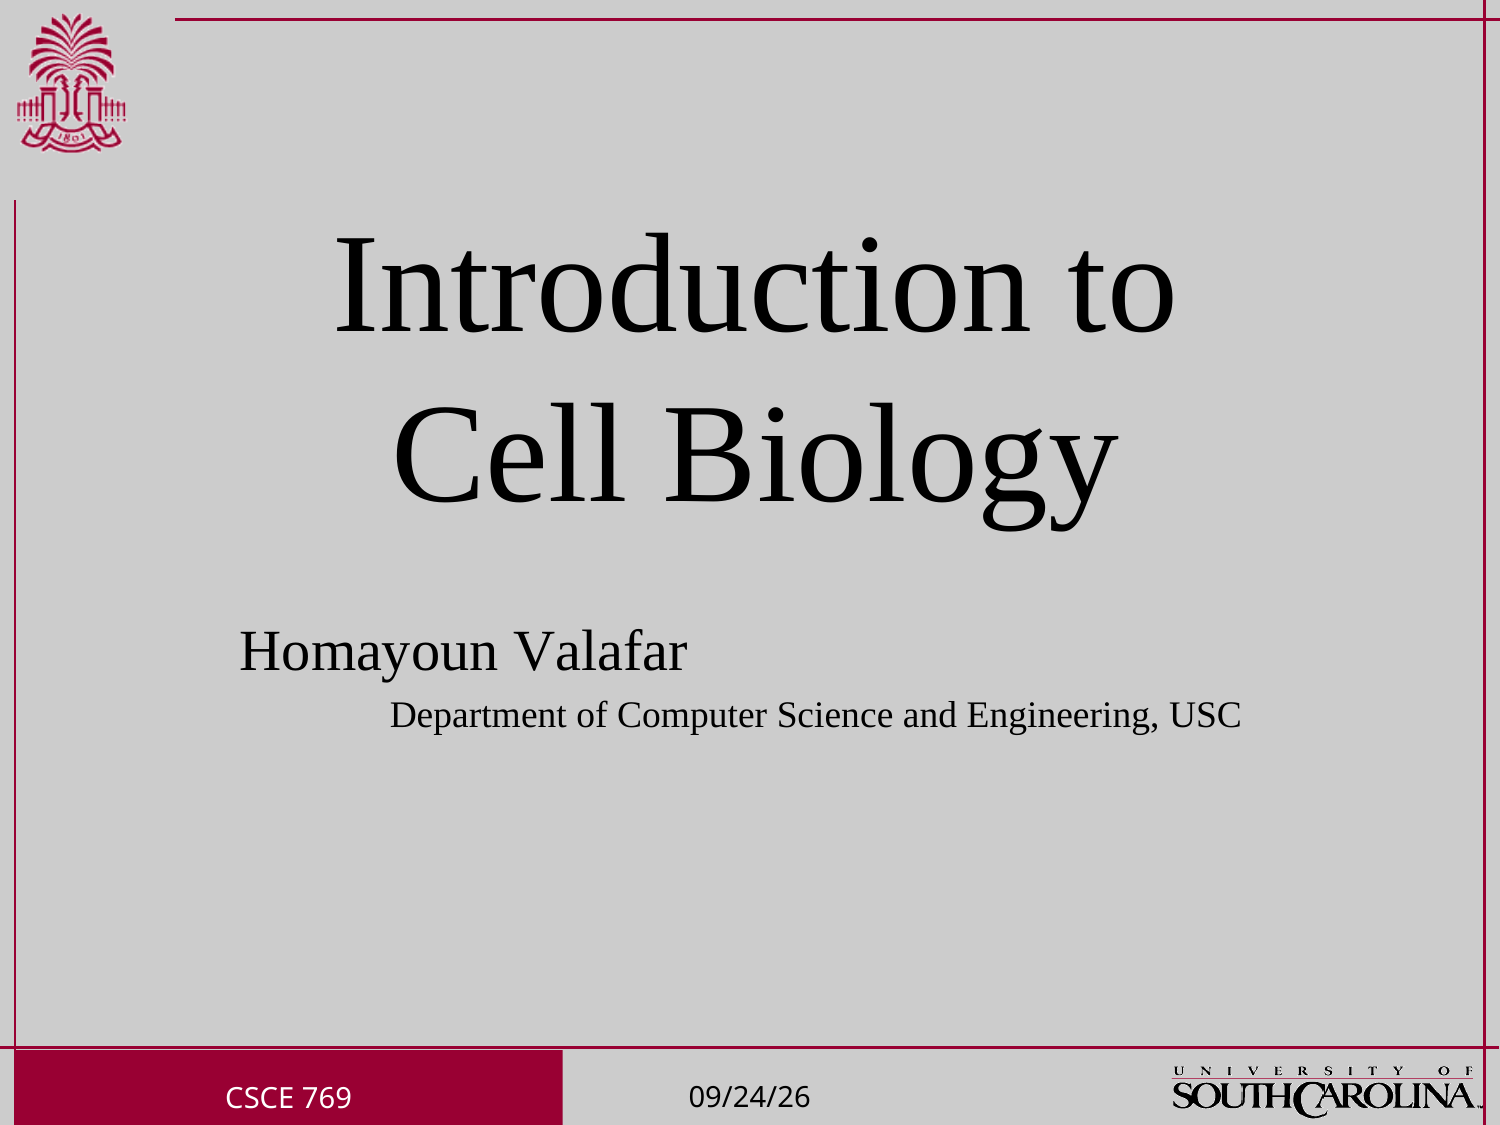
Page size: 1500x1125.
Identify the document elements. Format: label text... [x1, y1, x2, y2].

title Introduction to Cell Biology [200, 162, 1313, 558]
subtitle Homayoun Valafar Department of Computer Science and Engineering, USC [225, 612, 1276, 920]
picture [1162, 1049, 1483, 1125]
picture [12, 12, 131, 155]
